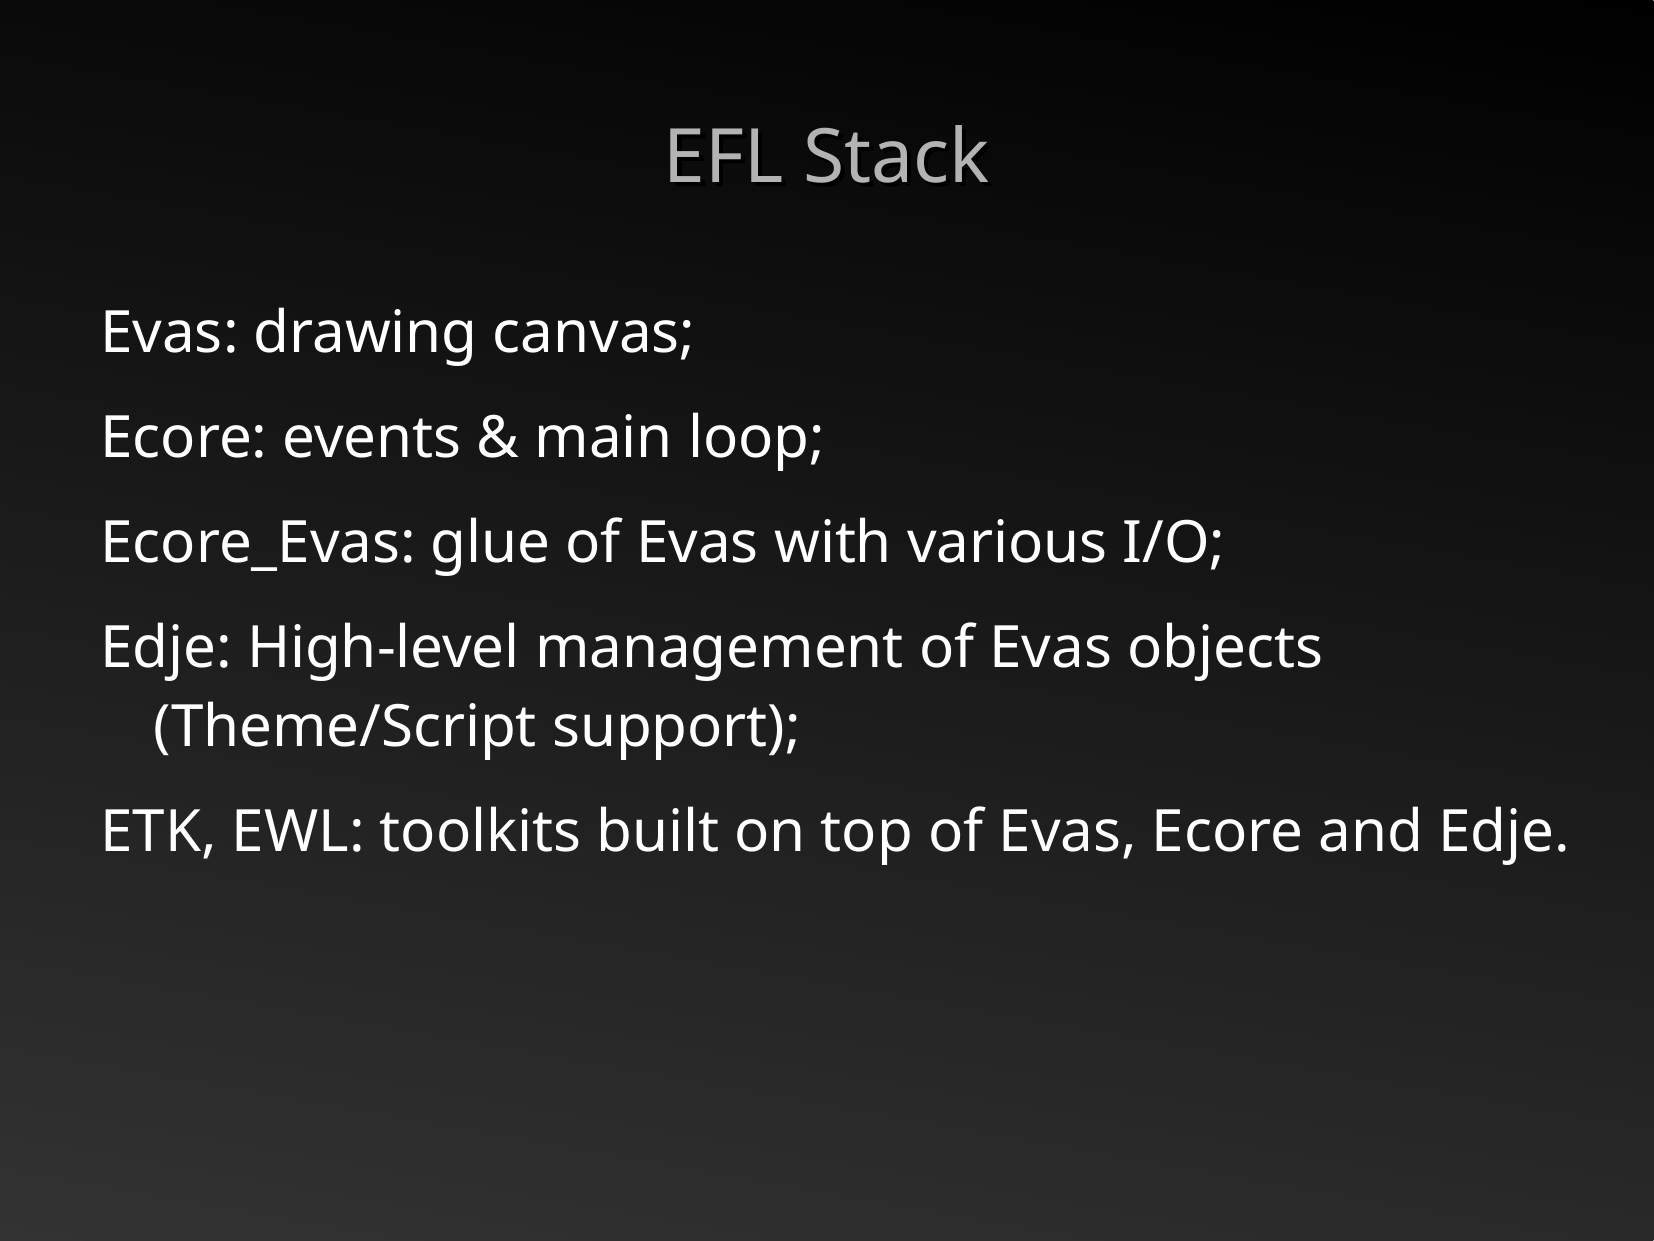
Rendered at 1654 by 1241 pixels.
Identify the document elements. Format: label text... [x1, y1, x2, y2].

list Evas: drawing canvas; Ecore: events & main loop; Ecore_Evas: glue of Evas with various I/O; Edje: High-level management of Evas objects (Theme/Script support); ETK, EWL: toolkits built on top of Evas, Ecore and Edje. [82, 290, 1571, 1094]
title EFL Stack [82, 56, 1571, 250]
